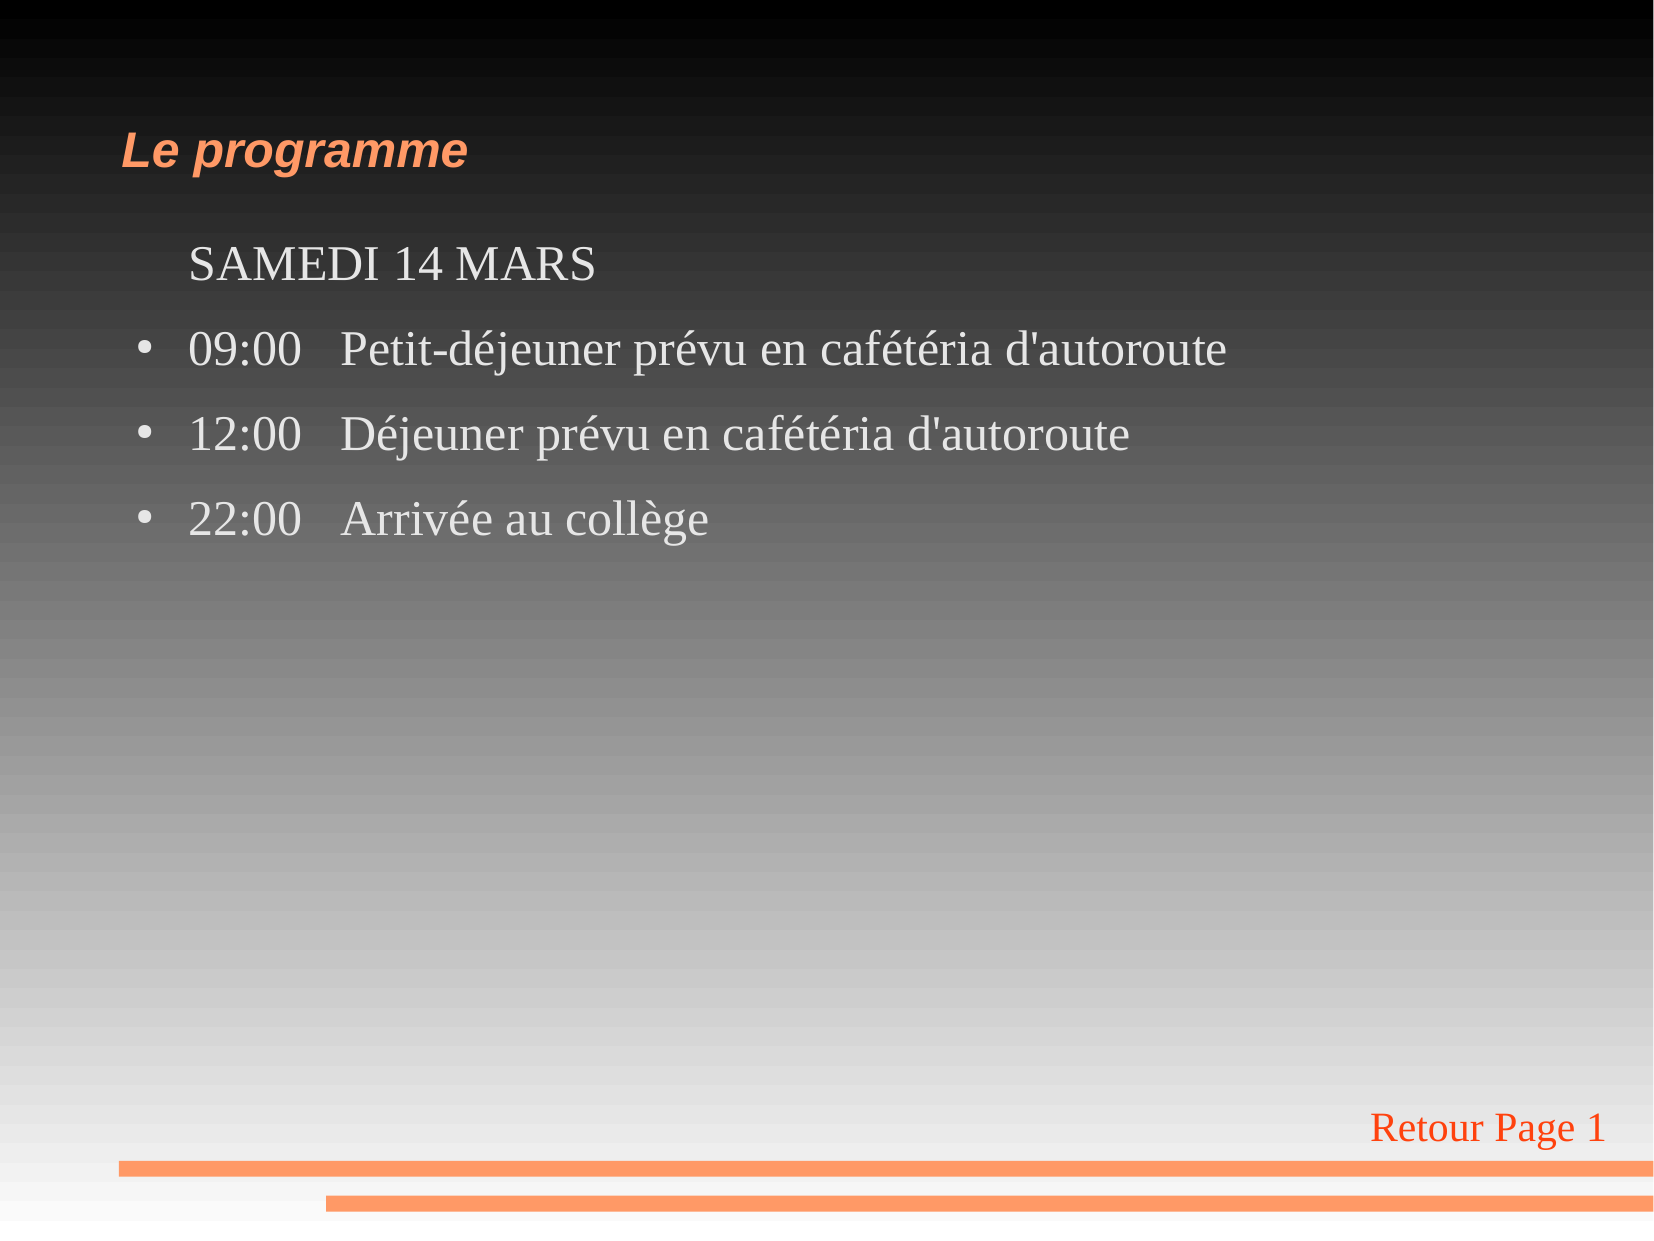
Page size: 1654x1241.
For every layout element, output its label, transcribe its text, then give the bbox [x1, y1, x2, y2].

text_box Retour Page 1 [1299, 1104, 1637, 1152]
title Le programme [121, 46, 1534, 236]
list SAMEDI 14 MARS 09:00 Petit-déjeuner prévu en cafétéria d'autoroute 12:00 Déjeuner prévu en cafétéria d'autoroute 22:00 Arrivée au collège [118, 236, 1558, 1055]
